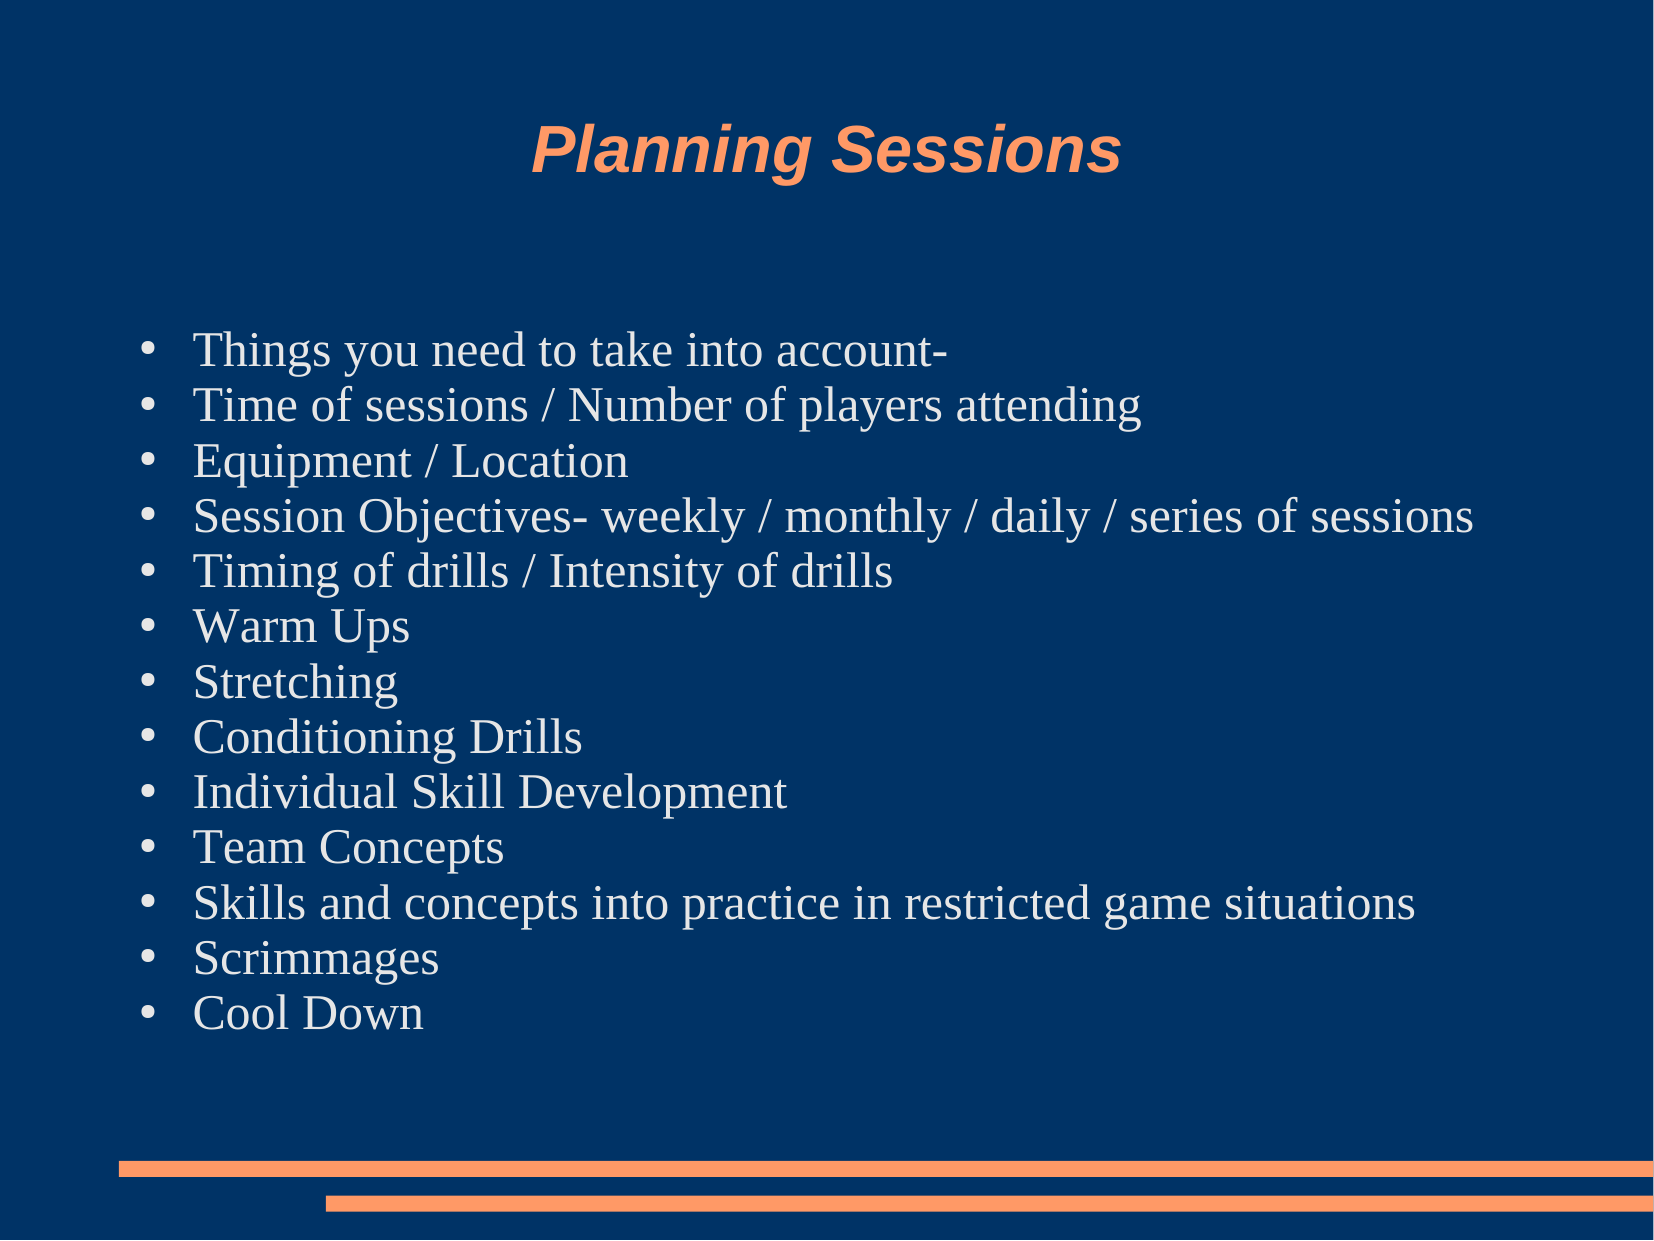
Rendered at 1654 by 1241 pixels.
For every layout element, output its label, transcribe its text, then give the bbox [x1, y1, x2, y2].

list Things you need to take into account- Time of sessions / Number of players attending Equipment / Location Session Objectives- weekly / monthly / daily / series of sessions Timing of drills / Intensity of drills Warm Ups Stretching Conditioning Drills Individual Skill Development Team Concepts Skills and concepts into practice in restricted game situations Scrimmages Cool Down [121, 322, 1561, 1132]
title Planning Sessions [121, 46, 1534, 254]
